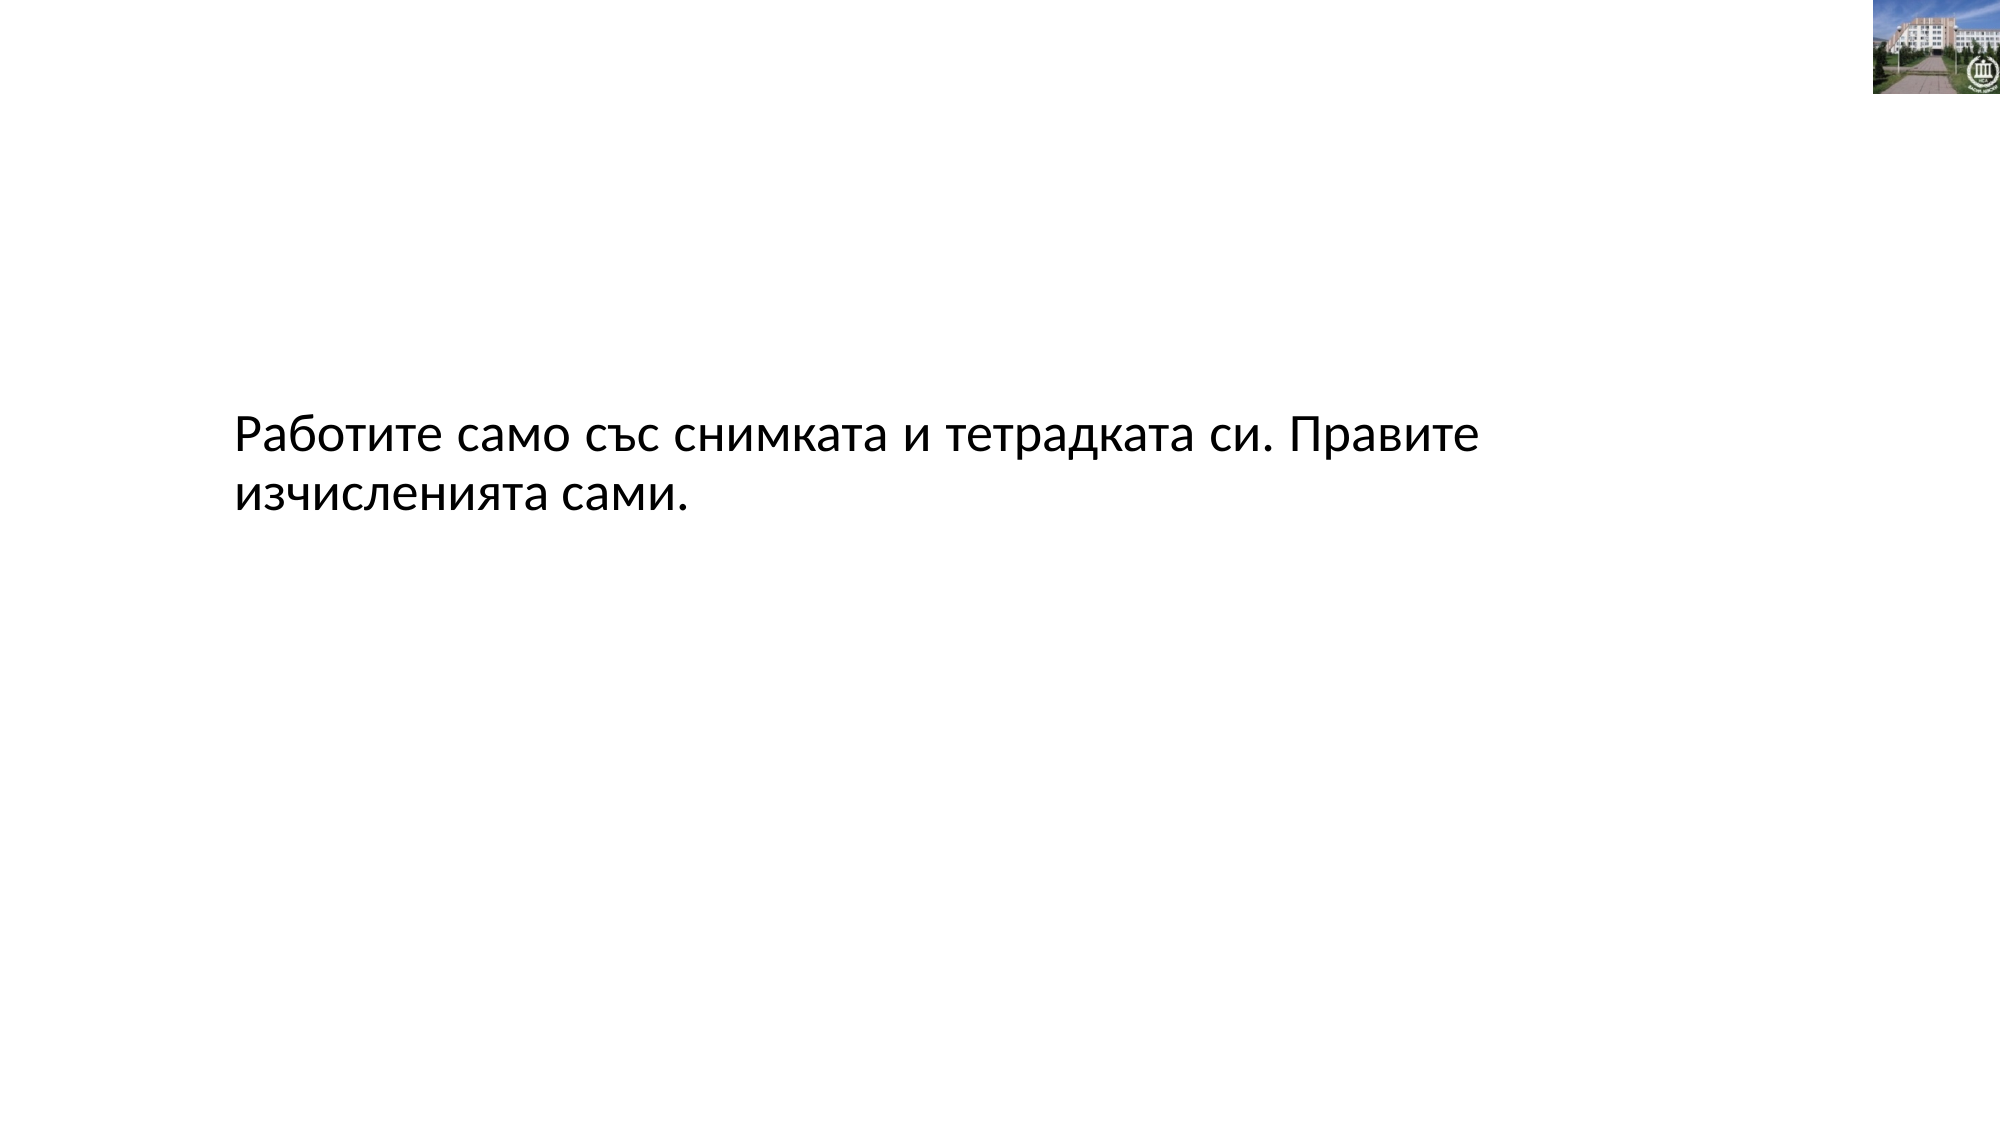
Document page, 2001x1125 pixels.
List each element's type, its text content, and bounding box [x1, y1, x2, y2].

list Работите само със снимката и тетрадката си. Правите изчисленията сами. [219, 311, 1741, 1092]
picture [1873, 0, 2000, 94]
